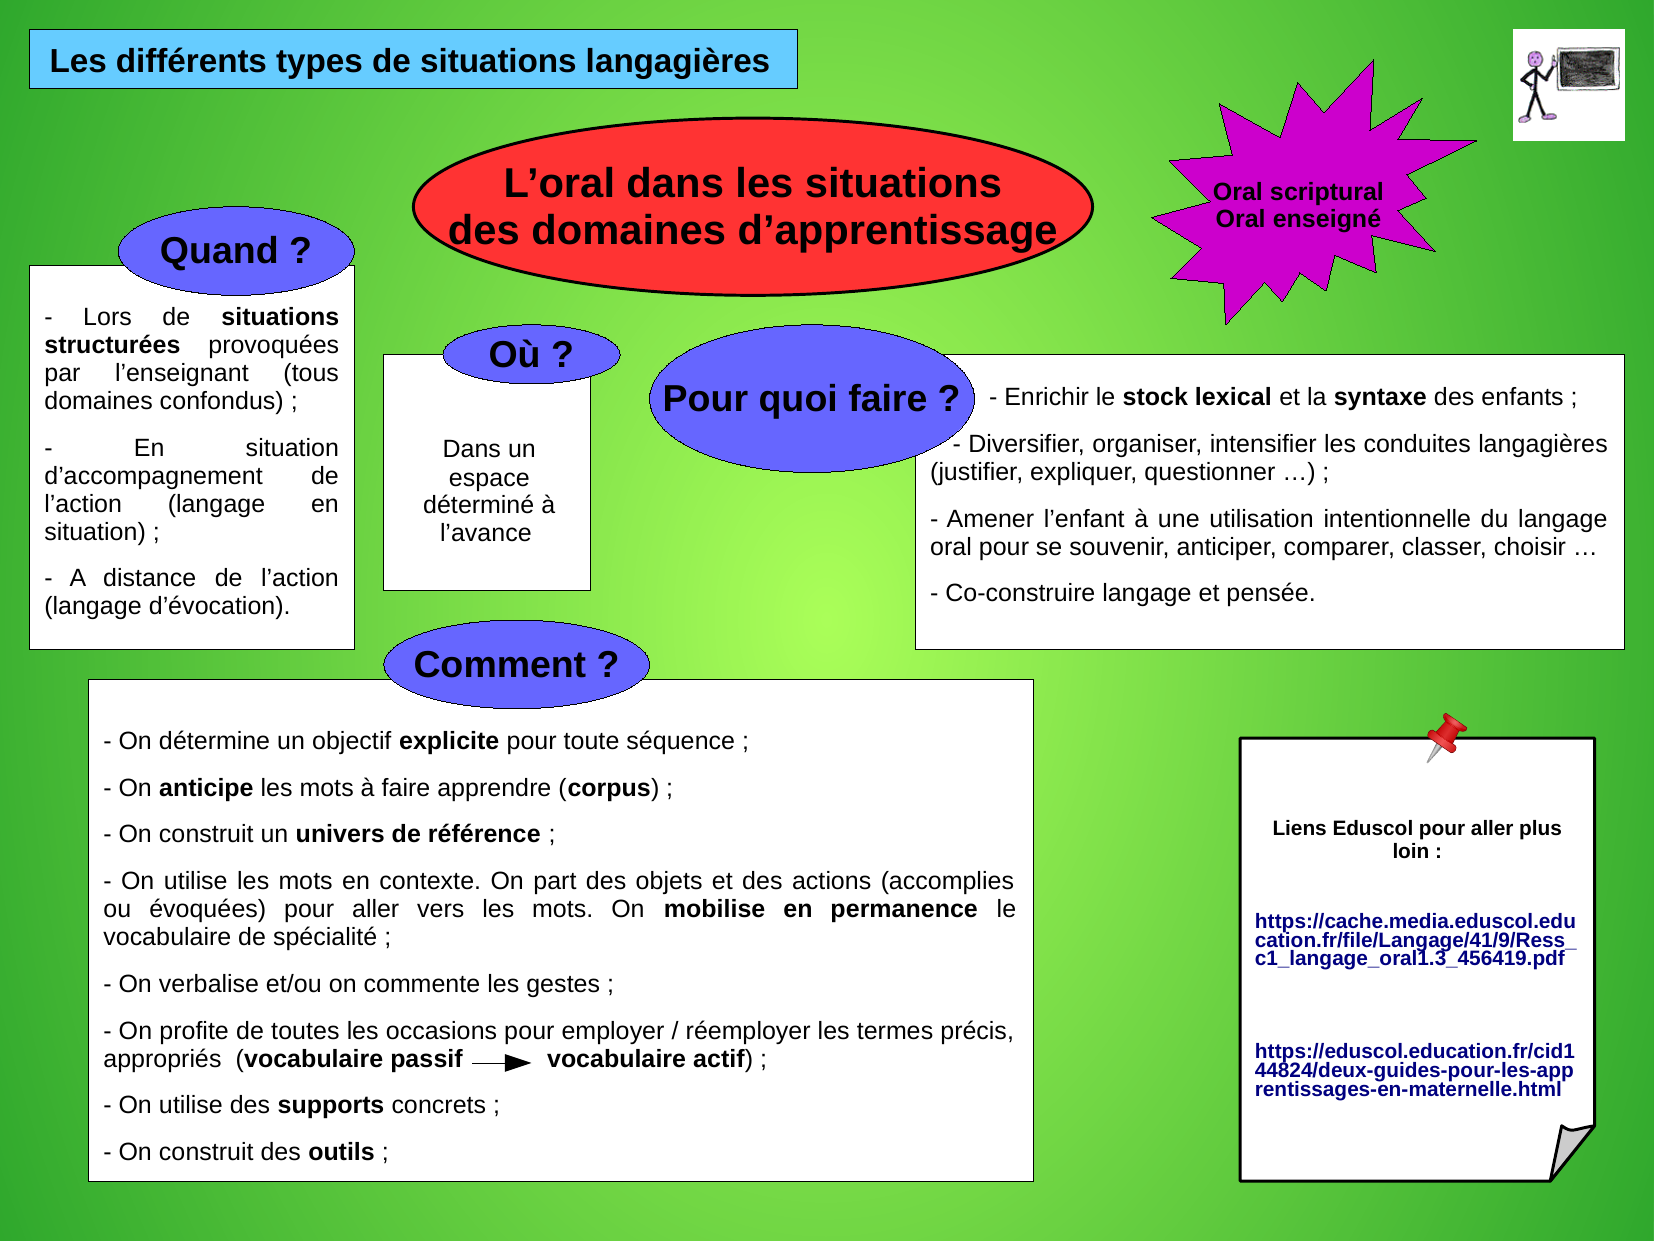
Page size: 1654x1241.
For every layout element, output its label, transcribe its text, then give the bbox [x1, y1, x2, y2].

picture [1417, 718, 1477, 768]
text_box Liens Eduscol pour aller plus loin : https://cache.media.eduscol.education.fr/file/Langage/41/9/Ress_c1_langage_oral1.3_456419.pdf https://eduscol.education.fr/cid144824/deux-guides-pour-les-apprentissages-en-maternelle.html [1240, 809, 1595, 1193]
text_box [967, 409, 974, 422]
text_box - Lors de situations structurées provoquées par l’enseignant (tous domaines confondus) ; - En situation d’accompagnement de l’action (langage en situation) ; - A distance de l’action (langage d’évocation). [29, 295, 355, 658]
text_box Oral scriptural Oral enseigné [1151, 59, 1477, 325]
text_box Quand ? [118, 206, 355, 295]
text_box [383, 354, 591, 591]
text_box Comment ? [383, 620, 650, 691]
text_box Dans un espace déterminé à l’avance [386, 427, 593, 606]
text_box Pour quoi faire ? [649, 324, 974, 473]
text_box [626, 679, 915, 691]
text_box Où ? [442, 324, 621, 384]
text_box [88, 679, 408, 691]
text_box [29, 29, 798, 89]
text_box - On détermine un objectif explicite pour toute séquence ; - On anticipe les mots à faire apprendre (corpus) ; - On construit un univers de référence ; - On utilise les mots en contexte. On part des objets et des actions (accomplies ou évoquées) pour aller vers les mots. On mobilise en permanence le vocabulaire de spécialité ; - On verbalise et/ou on commente les gestes ; - On profite de toutes les occasions pour employer / réemployer les termes précis, appropriés (vocabulaire passif vocabulaire actif) ; - On utilise des supports concrets ; - On construit des outils ; [88, 691, 1031, 1211]
picture [1513, 29, 1625, 141]
text_box [29, 265, 207, 295]
text_box [944, 354, 1625, 388]
text_box [265, 265, 355, 295]
text_box - Diversifier, organiser, intensifier les conduites langagières (justifier, expliquer, questionner …) ; - Amener l’enfant à une utilisation intentionnelle du langage oral pour se souvenir, anticiper, comparer, classer, choisir … - Co-construire langage et pensée. [915, 422, 1625, 718]
text_box L’oral dans les situations des domaines d’apprentissage [413, 118, 1093, 296]
text_box Les différents types de situations langagières [34, 35, 857, 89]
text_box - Enrichir le stock lexical et la syntaxe des enfants ; [974, 375, 1625, 422]
text_box [1240, 738, 1595, 809]
